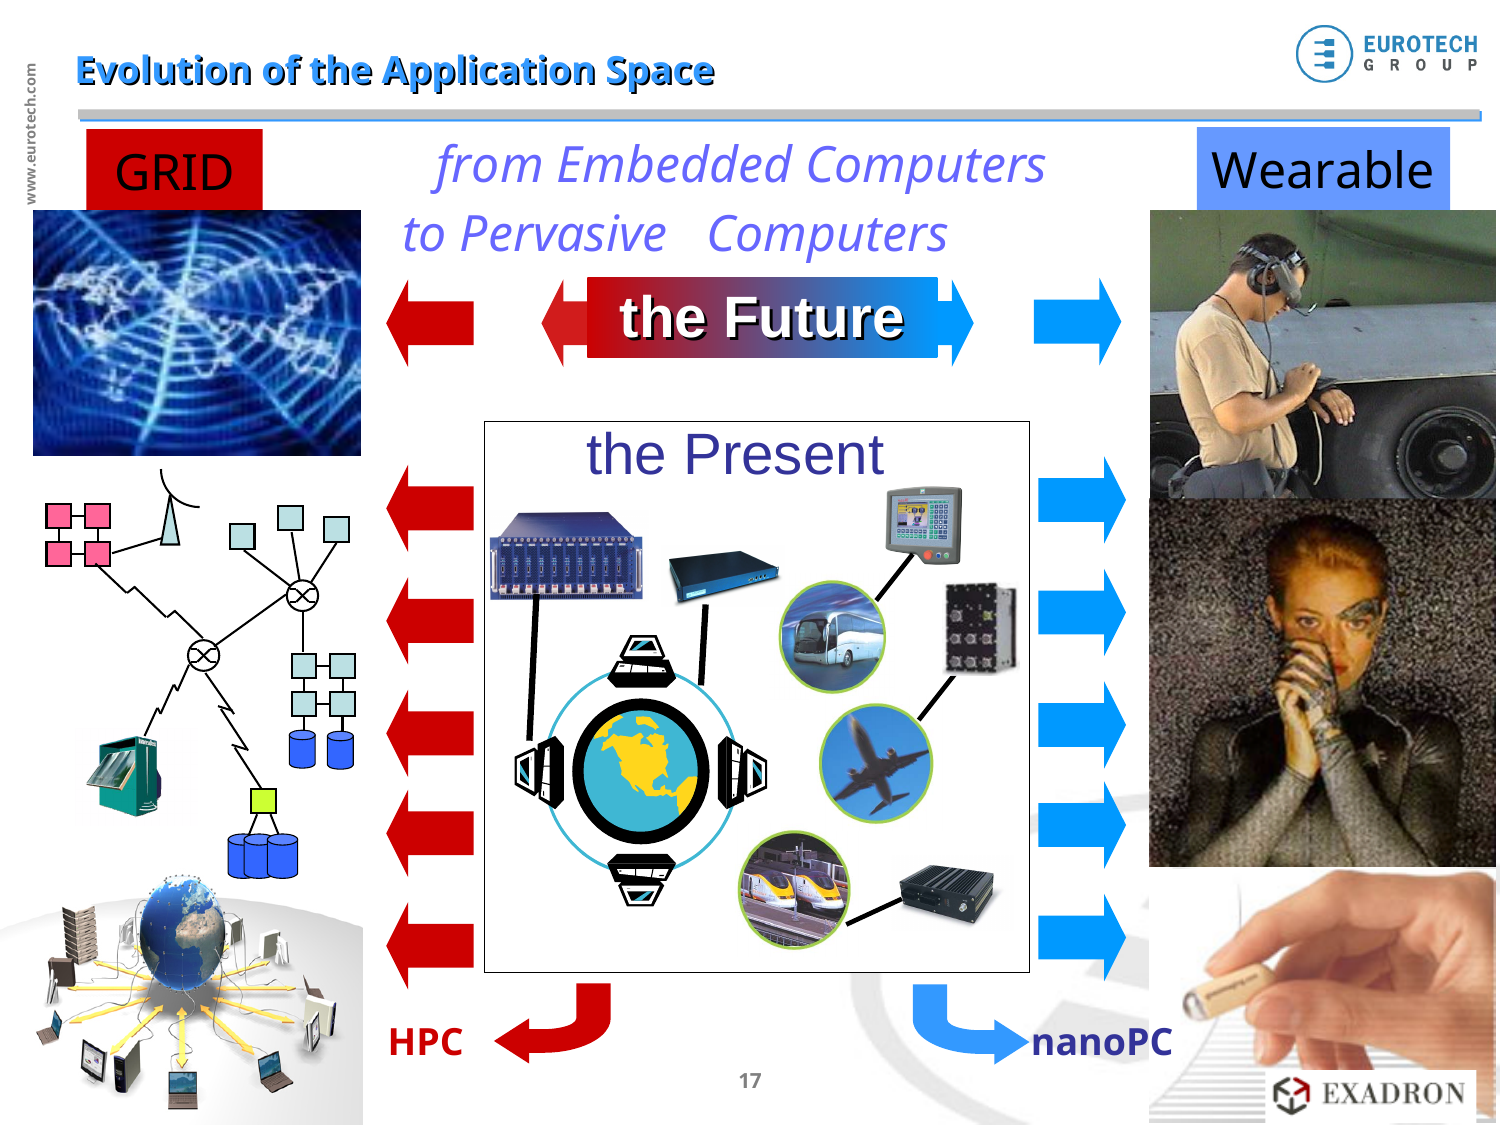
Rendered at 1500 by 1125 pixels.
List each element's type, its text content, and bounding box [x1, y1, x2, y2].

text_box [1038, 456, 1127, 544]
text_box [330, 691, 356, 716]
text_box [85, 542, 110, 567]
text_box the Present [571, 414, 970, 495]
text_box GRID [86, 129, 263, 210]
text_box [1038, 681, 1127, 769]
text_box HPC nanoPC [372, 1007, 1189, 1074]
picture [75, 728, 202, 830]
text_box [1038, 781, 1127, 869]
picture [326, 730, 356, 772]
picture [0, 833, 363, 1125]
text_box [229, 524, 255, 549]
picture [1295, 24, 1477, 83]
text_box [386, 464, 474, 553]
text_box [291, 653, 317, 678]
picture [488, 510, 649, 602]
text_box [1038, 568, 1127, 657]
text_box [493, 983, 611, 1064]
picture [514, 545, 943, 957]
text_box [160, 495, 180, 545]
text_box [386, 279, 474, 368]
text_box [386, 689, 474, 778]
text_box [938, 279, 974, 367]
text_box [386, 789, 474, 878]
picture [288, 729, 318, 771]
text_box [291, 691, 317, 716]
picture [33, 210, 361, 456]
picture [942, 579, 1020, 676]
text_box [251, 789, 276, 814]
text_box Evolution of the Application Space [59, 27, 1378, 110]
text_box [708, 607, 809, 823]
picture [839, 210, 1500, 1125]
text_box [541, 279, 587, 368]
text_box [46, 504, 72, 529]
chart [891, 855, 1014, 932]
text_box [386, 577, 474, 665]
text_box [324, 517, 349, 542]
text_box [484, 421, 1030, 973]
text_box [278, 505, 303, 531]
text_box [1038, 893, 1127, 982]
picture [884, 495, 965, 567]
text_box from Embedded Computers [327, 122, 1170, 203]
text_box [46, 542, 72, 567]
text_box [330, 653, 356, 678]
text_box the Future [587, 277, 938, 358]
text_box Wearable [1196, 127, 1451, 210]
text_box [386, 902, 474, 990]
text_box [1033, 277, 1122, 366]
text_box [85, 504, 110, 529]
text_box to Pervasive Computers [387, 189, 1107, 274]
text_box [912, 984, 1030, 1065]
